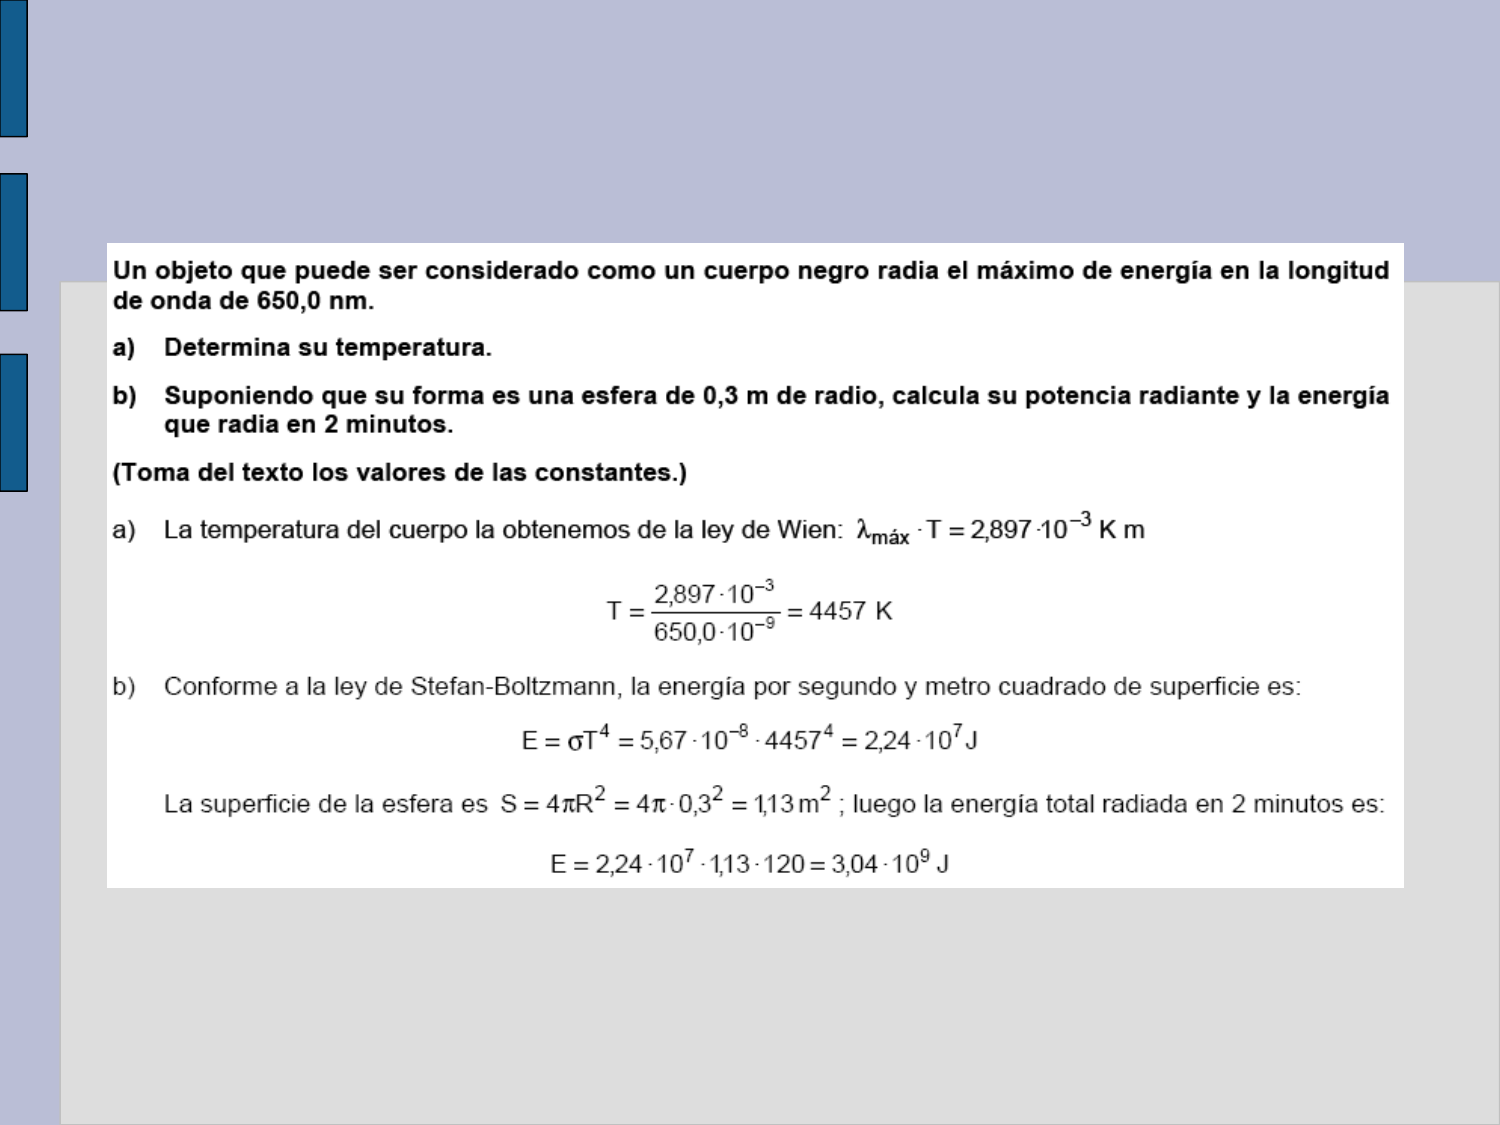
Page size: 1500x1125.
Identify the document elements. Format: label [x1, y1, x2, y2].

picture [107, 243, 1404, 888]
